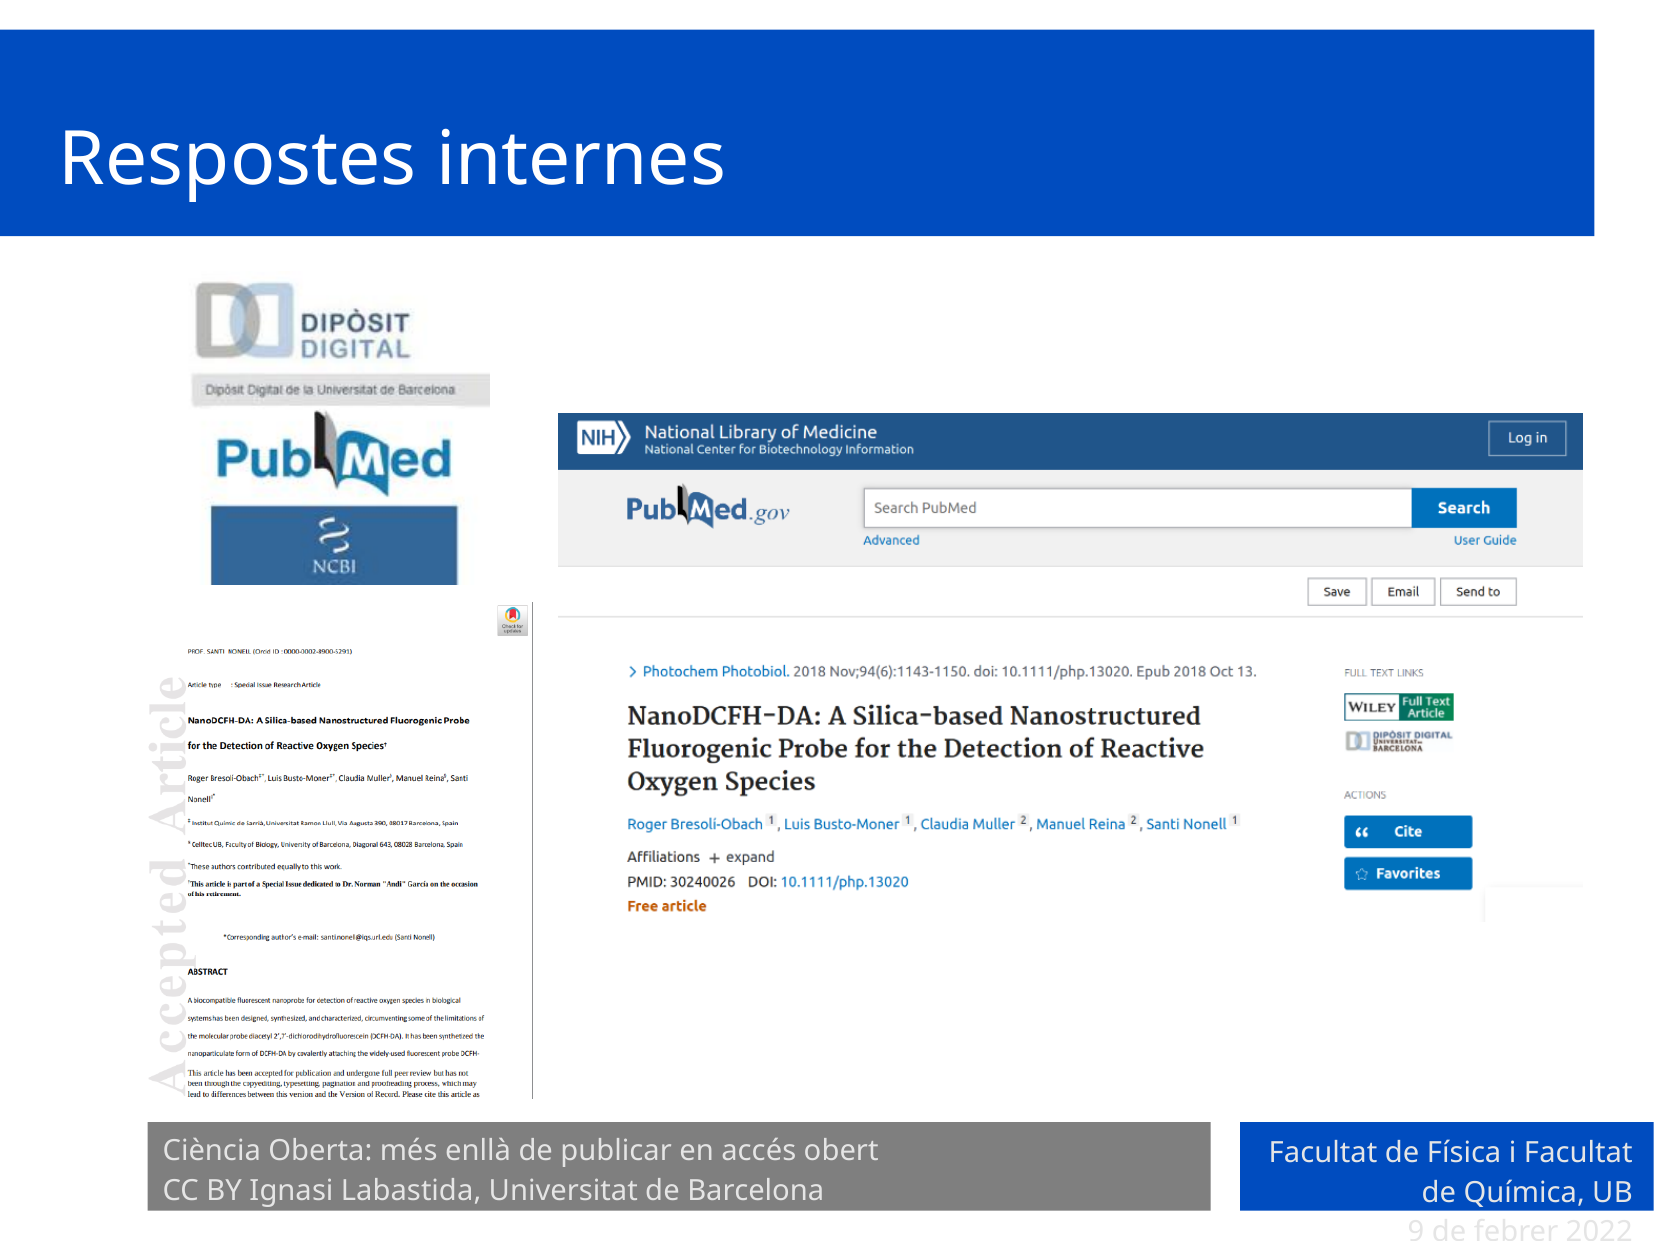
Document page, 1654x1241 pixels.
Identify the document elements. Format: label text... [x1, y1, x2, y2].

title Respostes internes [59, 59, 1595, 207]
picture [177, 271, 490, 585]
picture [558, 413, 1583, 922]
picture [141, 602, 533, 1099]
